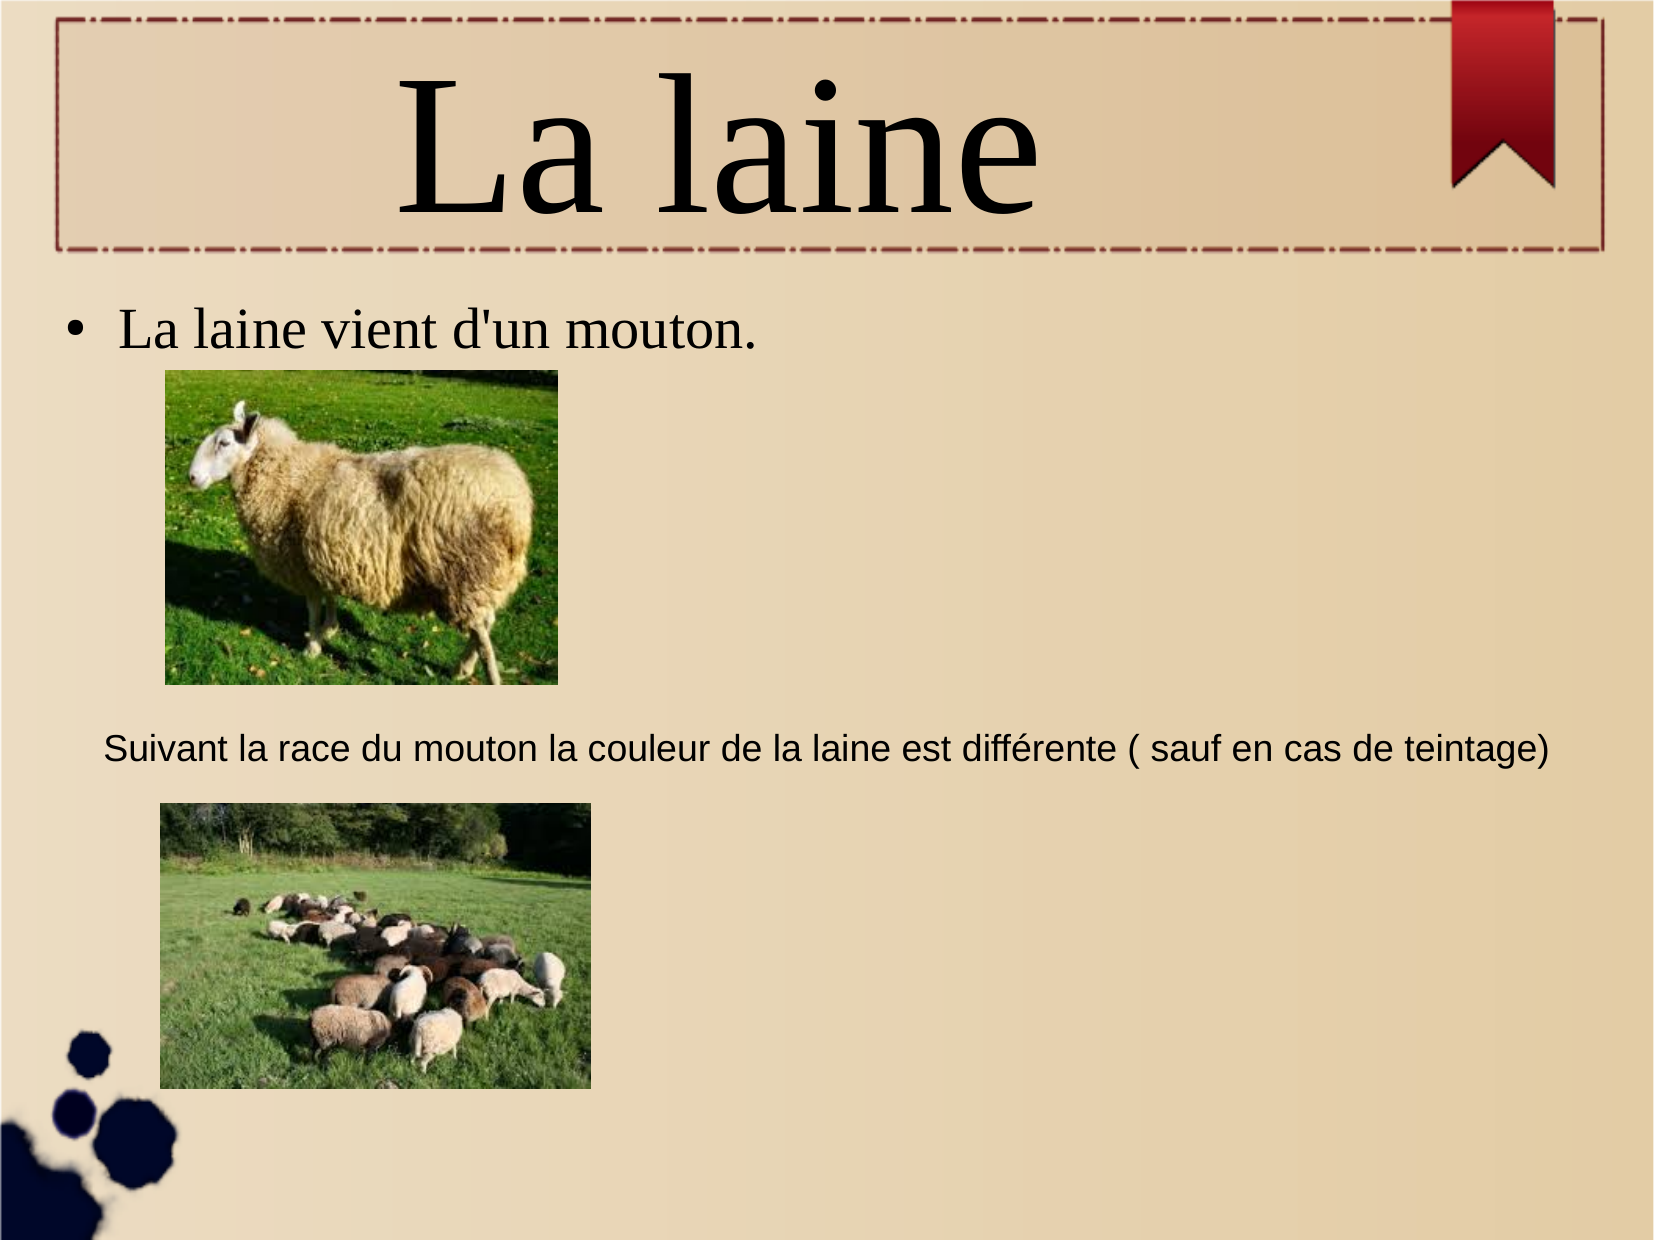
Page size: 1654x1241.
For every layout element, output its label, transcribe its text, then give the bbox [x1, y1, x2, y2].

title La laine [59, 33, 1430, 256]
list La laine vient d'un mouton. [47, 296, 1503, 1016]
text_box Suivant la race du mouton la couleur de la laine est différente ( sauf en cas de teintage) [88, 720, 1566, 778]
picture [0, 0, 1654, 1240]
